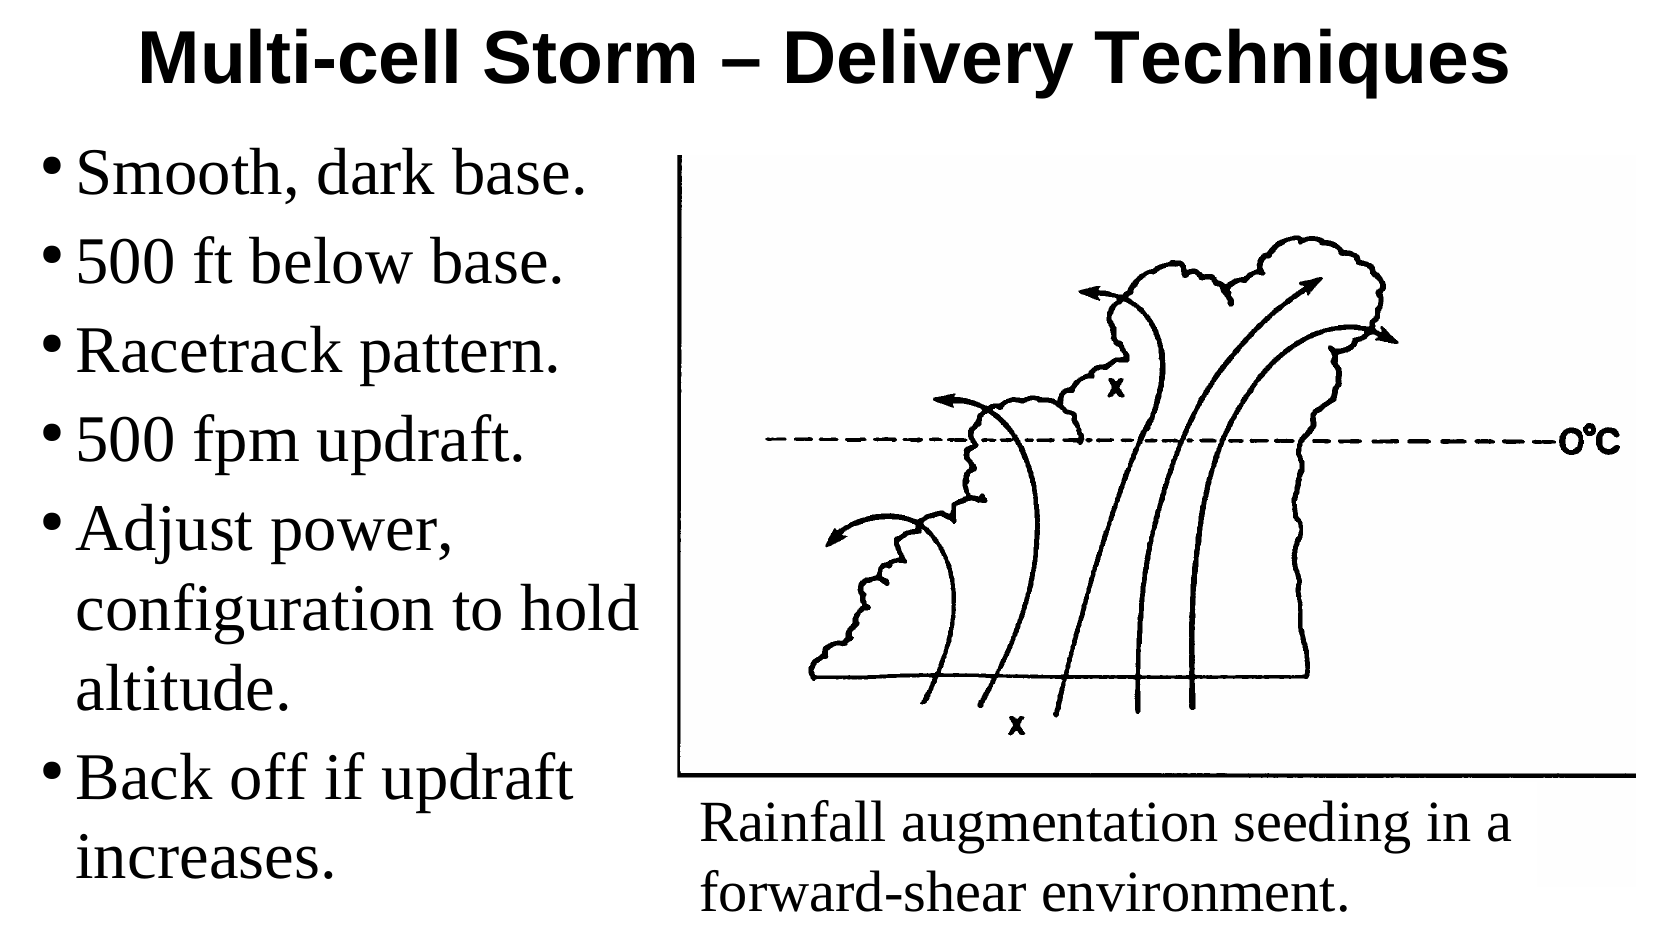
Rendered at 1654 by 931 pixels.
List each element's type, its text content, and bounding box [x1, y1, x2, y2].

text_box Rainfall augmentation seeding in a forward-shear environment. [674, 781, 1538, 925]
title Multi-cell Storm – Delivery Techniques [0, 0, 1654, 107]
picture [677, 155, 1636, 887]
text_box Smooth, dark base. 500 ft below base. Racetrack pattern. 500 fpm updraft. Adjust power, configuration to hold altitude. Back off if updraft increases. [5, 120, 676, 900]
